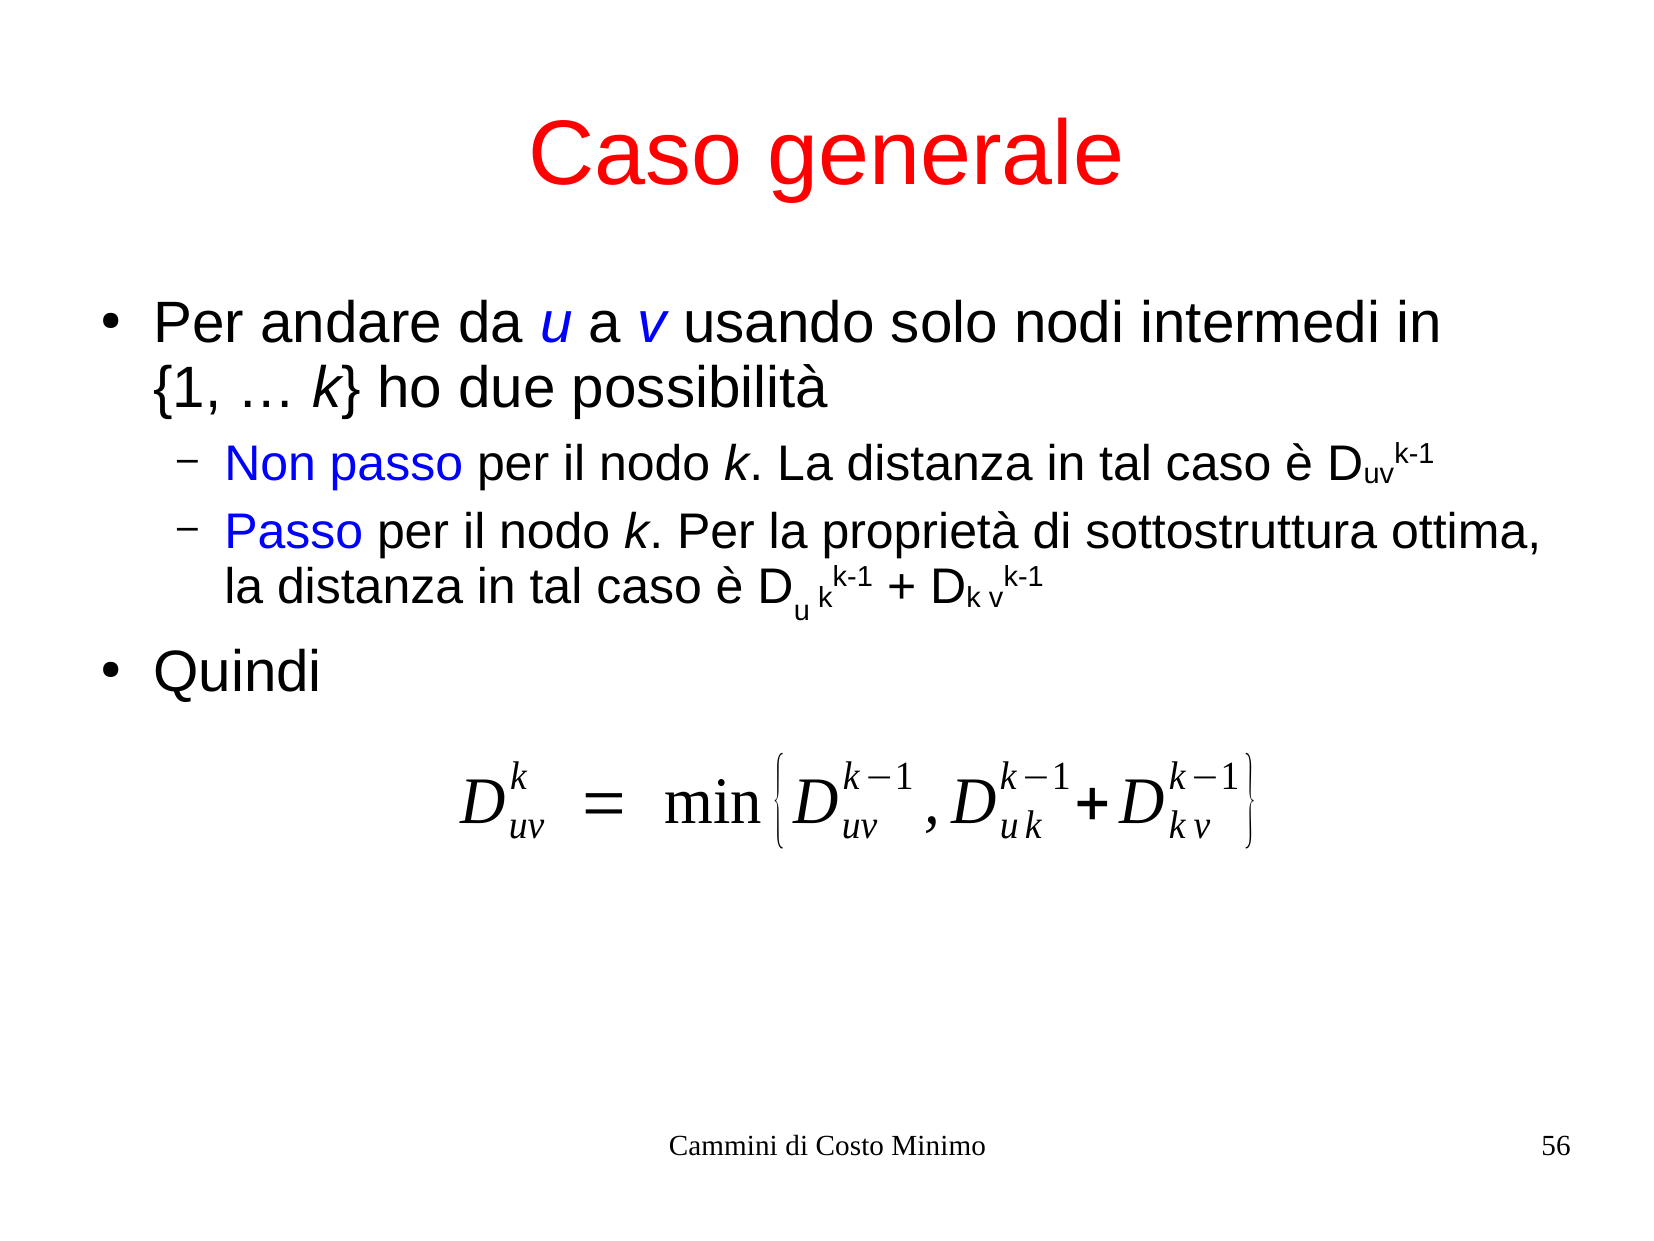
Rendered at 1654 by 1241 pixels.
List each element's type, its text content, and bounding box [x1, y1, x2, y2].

list Per andare da u a v usando solo nodi intermedi in {1, … k} ho due possibilità Non passo per il nodo k. La distanza in tal caso è Duvk-1 Passo per il nodo k. Per la proprietà di sottostruttura ottima, la distanza in tal caso è Du kk-1 + Dk vk-1 Quindi [82, 290, 1571, 1109]
title Caso generale [82, 49, 1571, 257]
chart [450, 750, 1265, 853]
